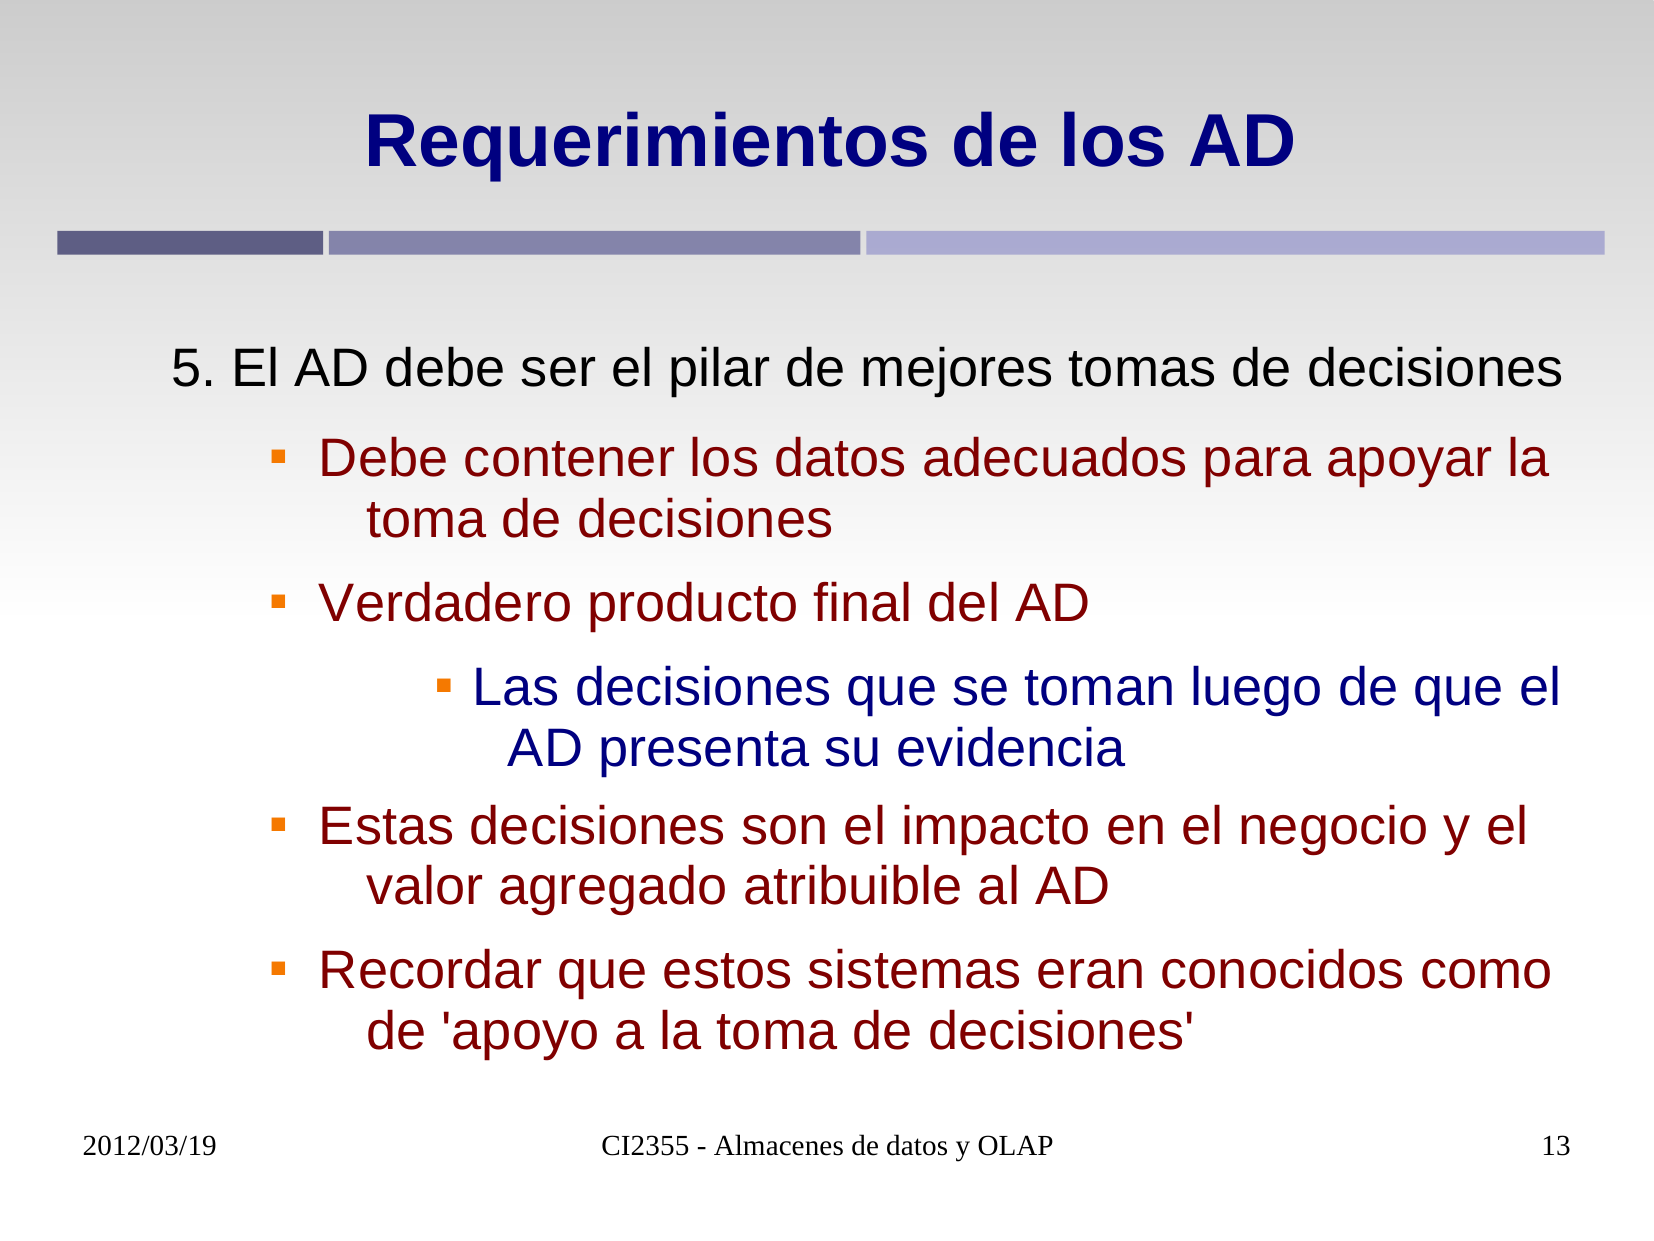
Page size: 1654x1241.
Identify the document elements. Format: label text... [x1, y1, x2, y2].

list 5. El AD debe ser el pilar de mejores tomas de decisiones Debe contener los datos adecuados para apoyar la toma de decisiones Verdadero producto final del AD Las decisiones que se toman luego de que el AD presenta su evidencia Estas decisiones son el impacto en el negocio y el valor agregado atribuible al AD Recordar que estos sistemas eran conocidos como de 'apoyo a la toma de decisiones' [82, 337, 1571, 1109]
title Requerimientos de los AD [86, 55, 1576, 226]
